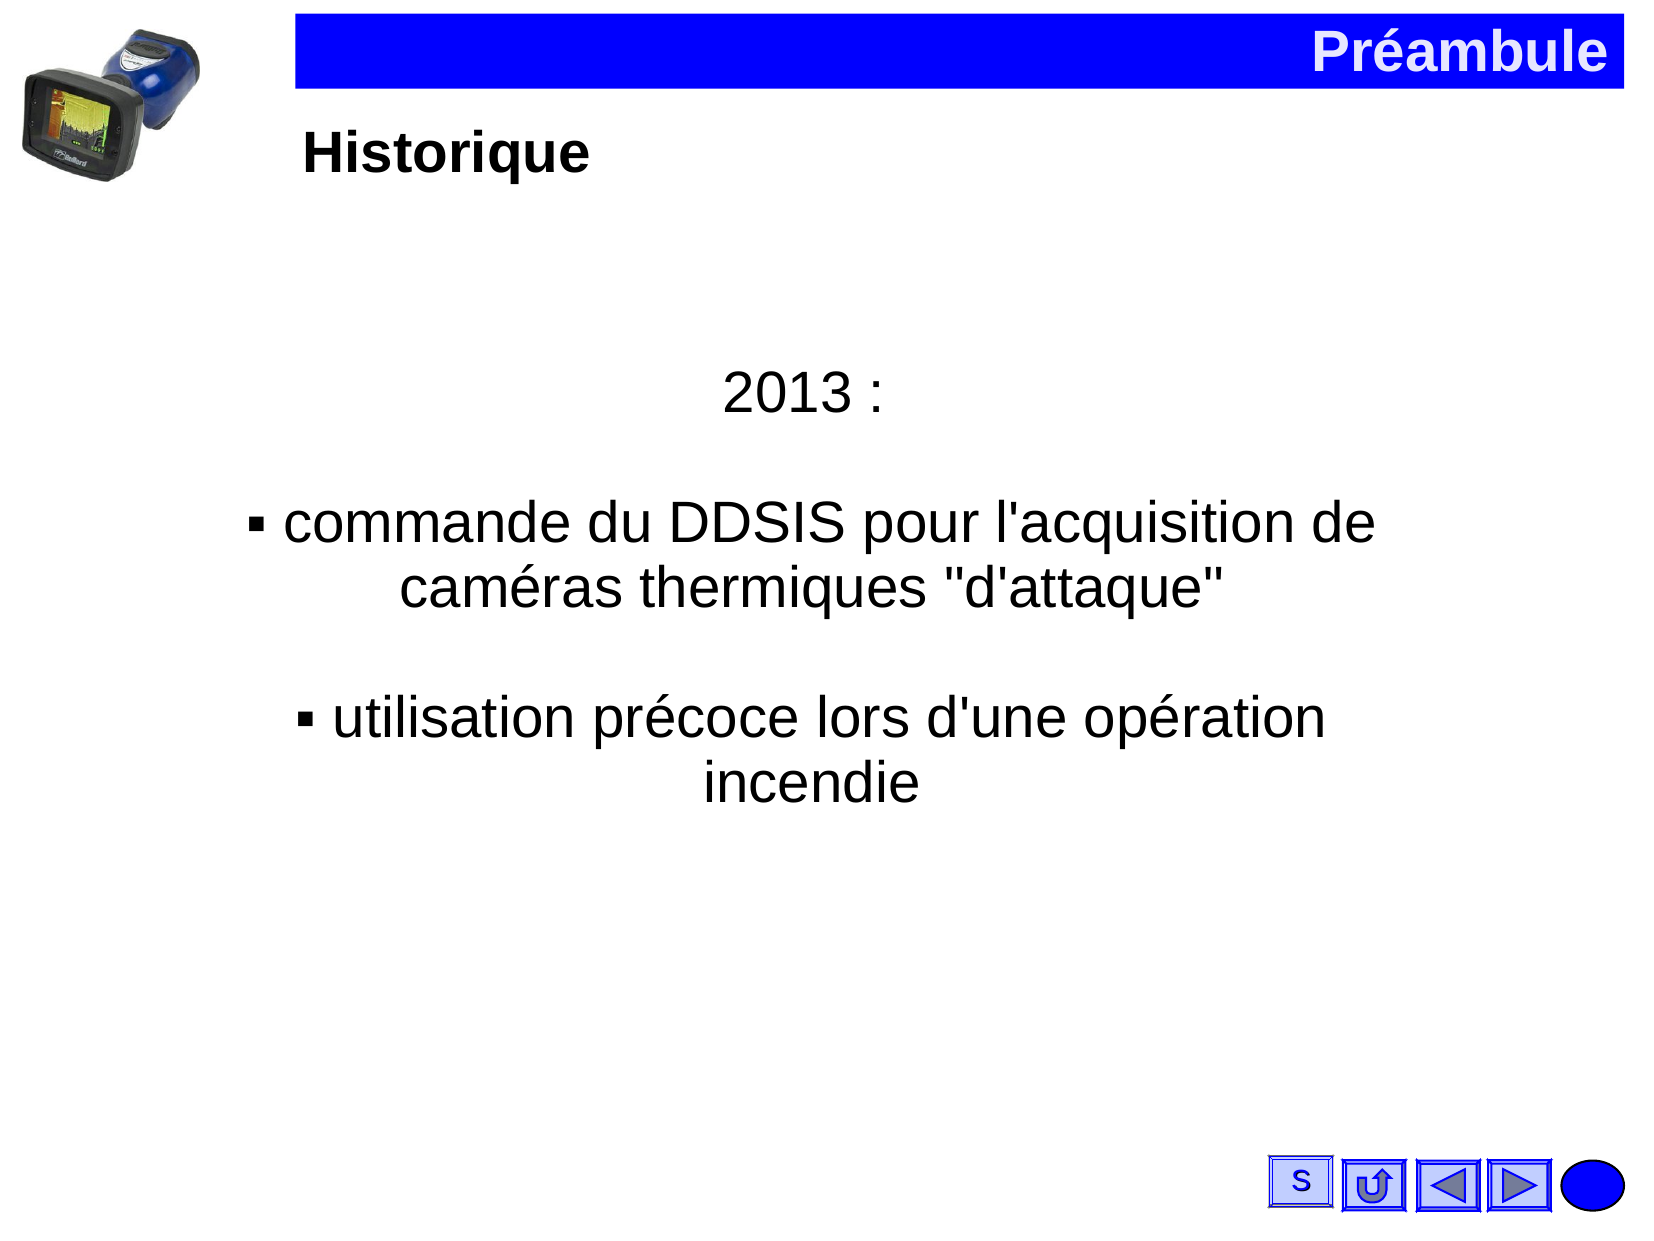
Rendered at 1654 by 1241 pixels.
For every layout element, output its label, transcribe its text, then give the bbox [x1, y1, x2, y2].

text_box Préambule [295, 13, 1625, 89]
picture [22, 29, 200, 182]
text_box [1561, 1160, 1625, 1211]
text_box 2013 : ▪ commande du DDSIS pour l'acquisition de caméras thermiques "d'attaque" ▪ utilisation précoce lors d'une opération incendie [206, 352, 1418, 886]
text_box Historique [287, 112, 607, 193]
